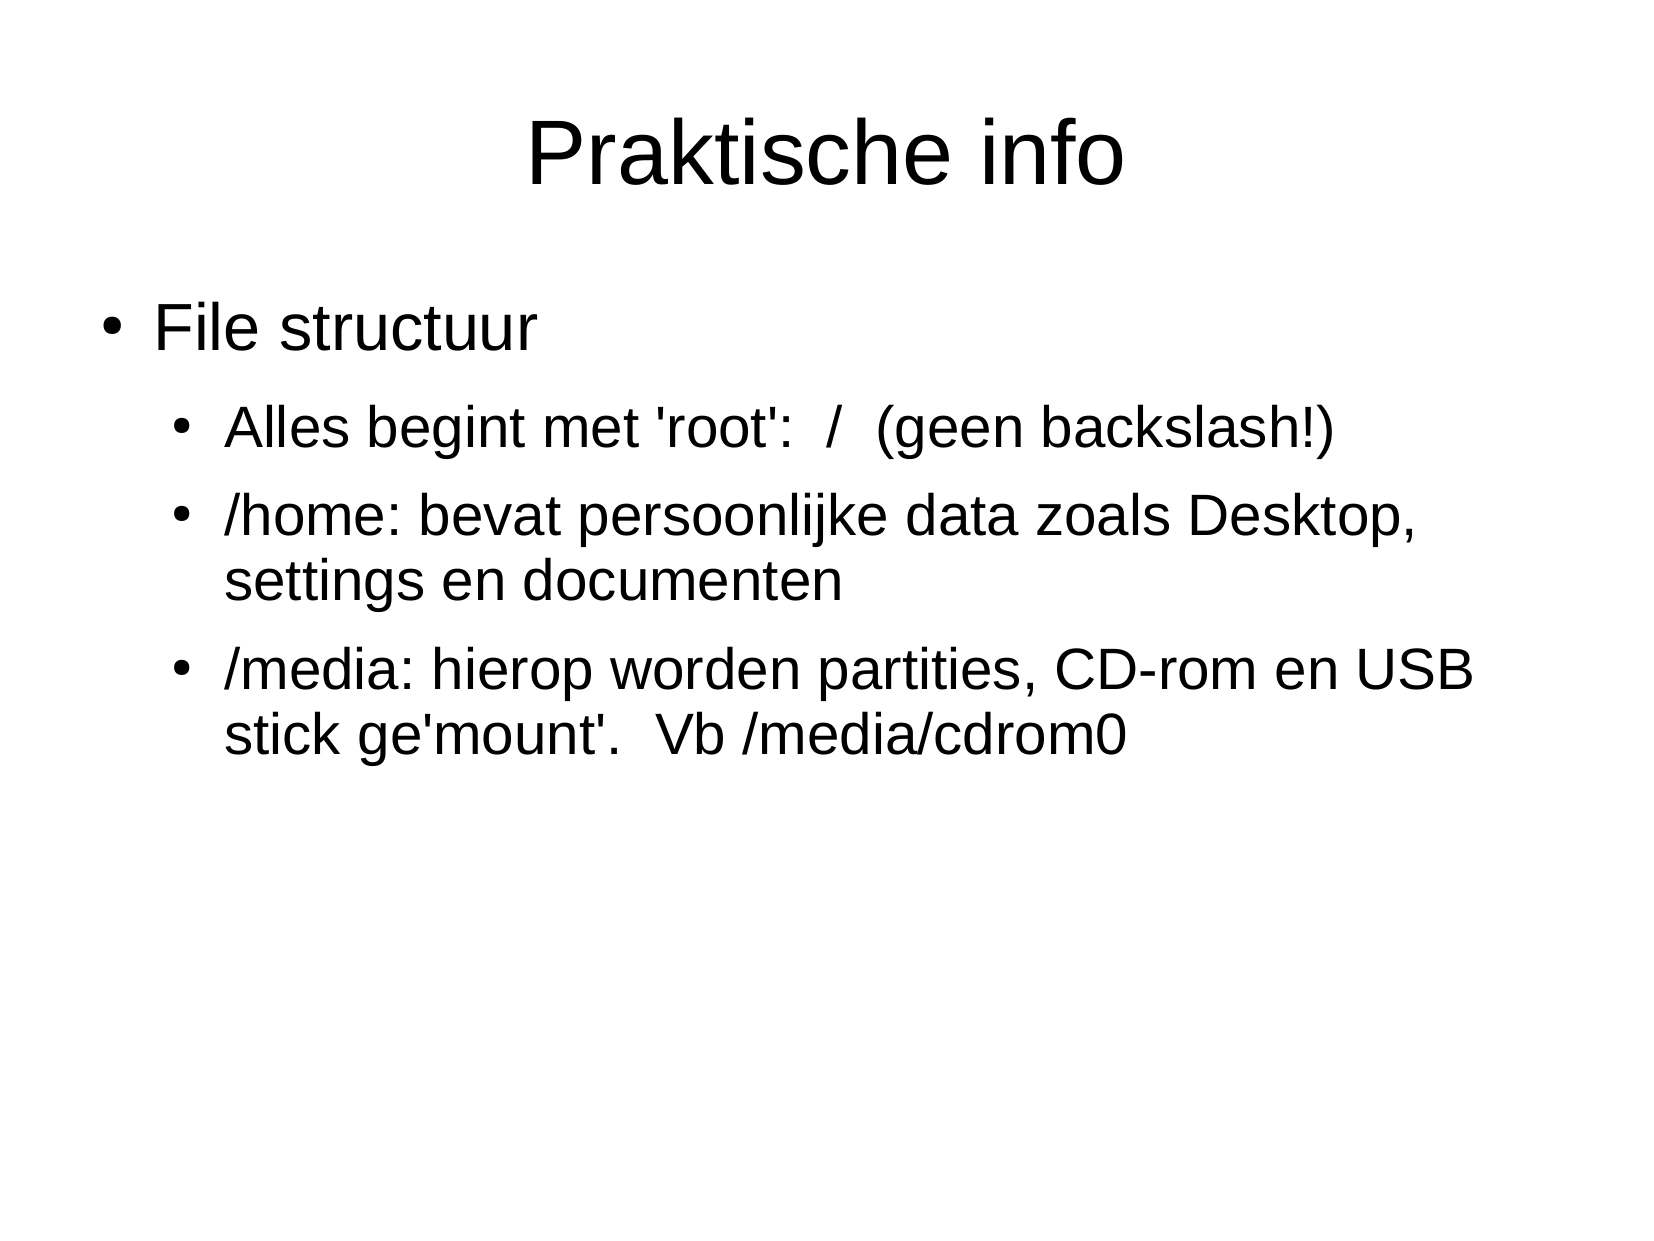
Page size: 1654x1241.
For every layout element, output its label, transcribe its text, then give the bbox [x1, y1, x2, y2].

list File structuur Alles begint met 'root': / (geen backslash!) /home: bevat persoonlijke data zoals Desktop, settings en documenten /media: hierop worden partities, CD-rom en USB stick ge'mount'. Vb /media/cdrom0 [82, 290, 1571, 1109]
title Praktische info [82, 56, 1571, 250]
